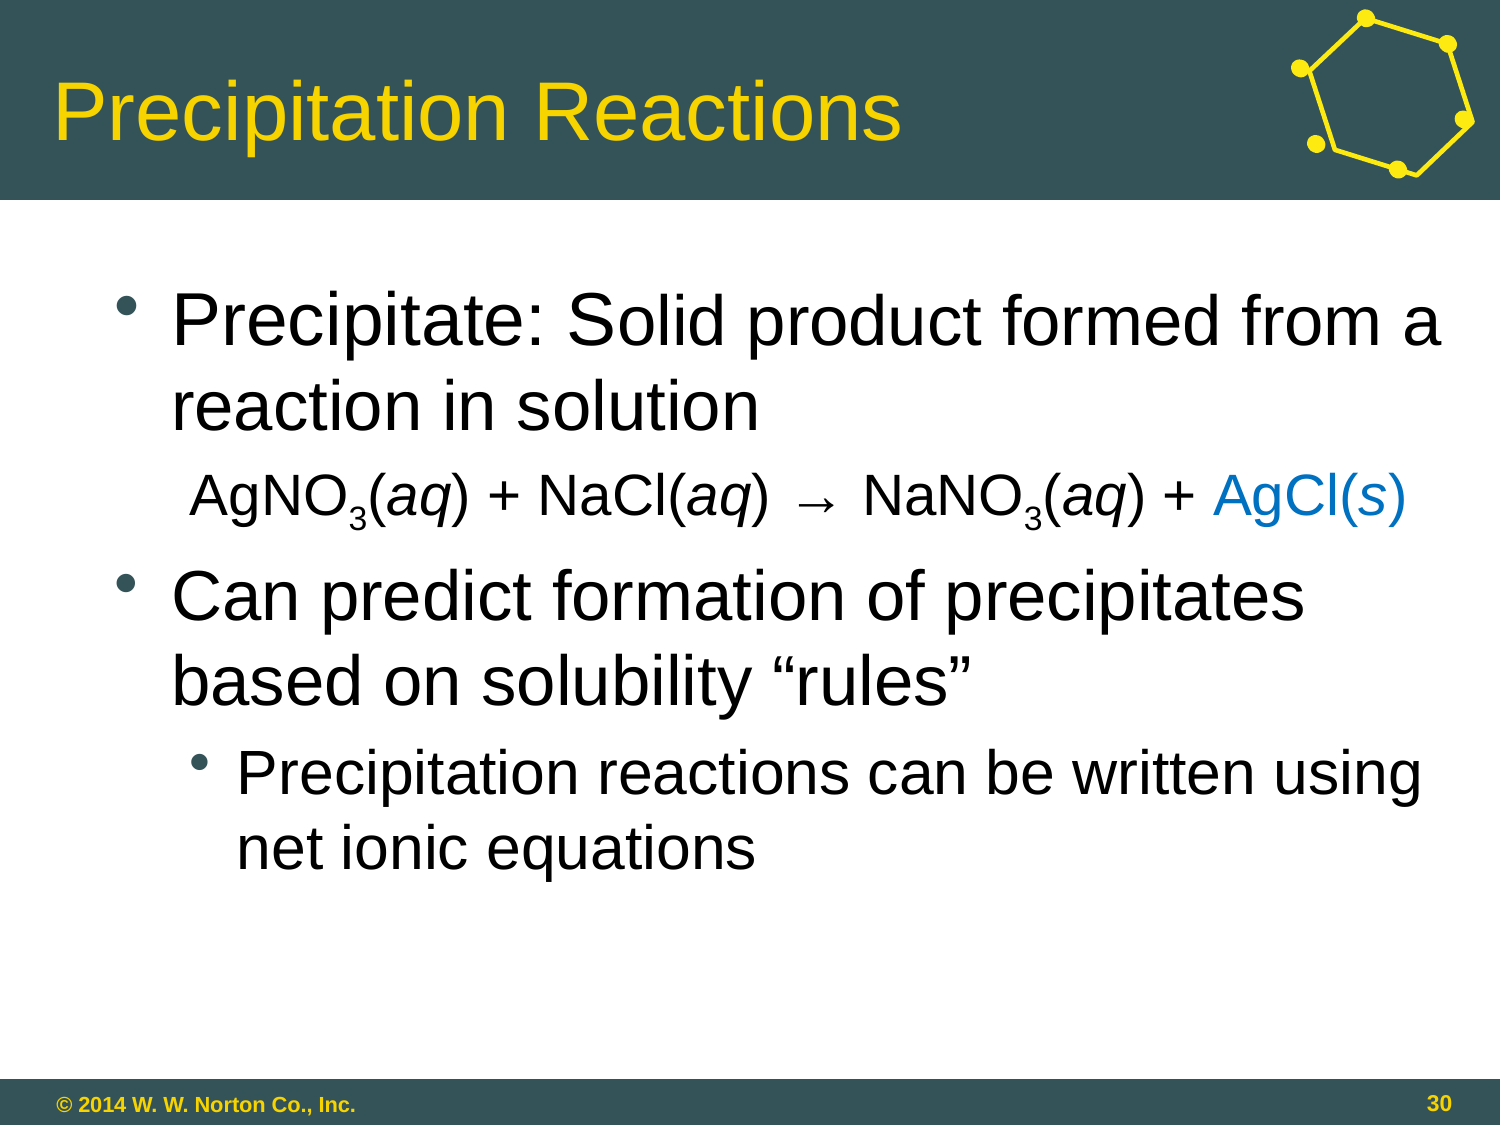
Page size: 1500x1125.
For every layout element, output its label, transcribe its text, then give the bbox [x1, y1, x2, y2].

slide_number <number> [1408, 1085, 1468, 1120]
list Precipitate: Solid product formed from a reaction in solution AgNO3(aq) + NaCl(aq) → NaNO3(aq) + AgCl(s) Can predict formation of precipitates based on solubility “rules” Precipitation reactions can be written using net ionic equations [99, 262, 1463, 950]
title Precipitation Reactions [37, 19, 1118, 195]
